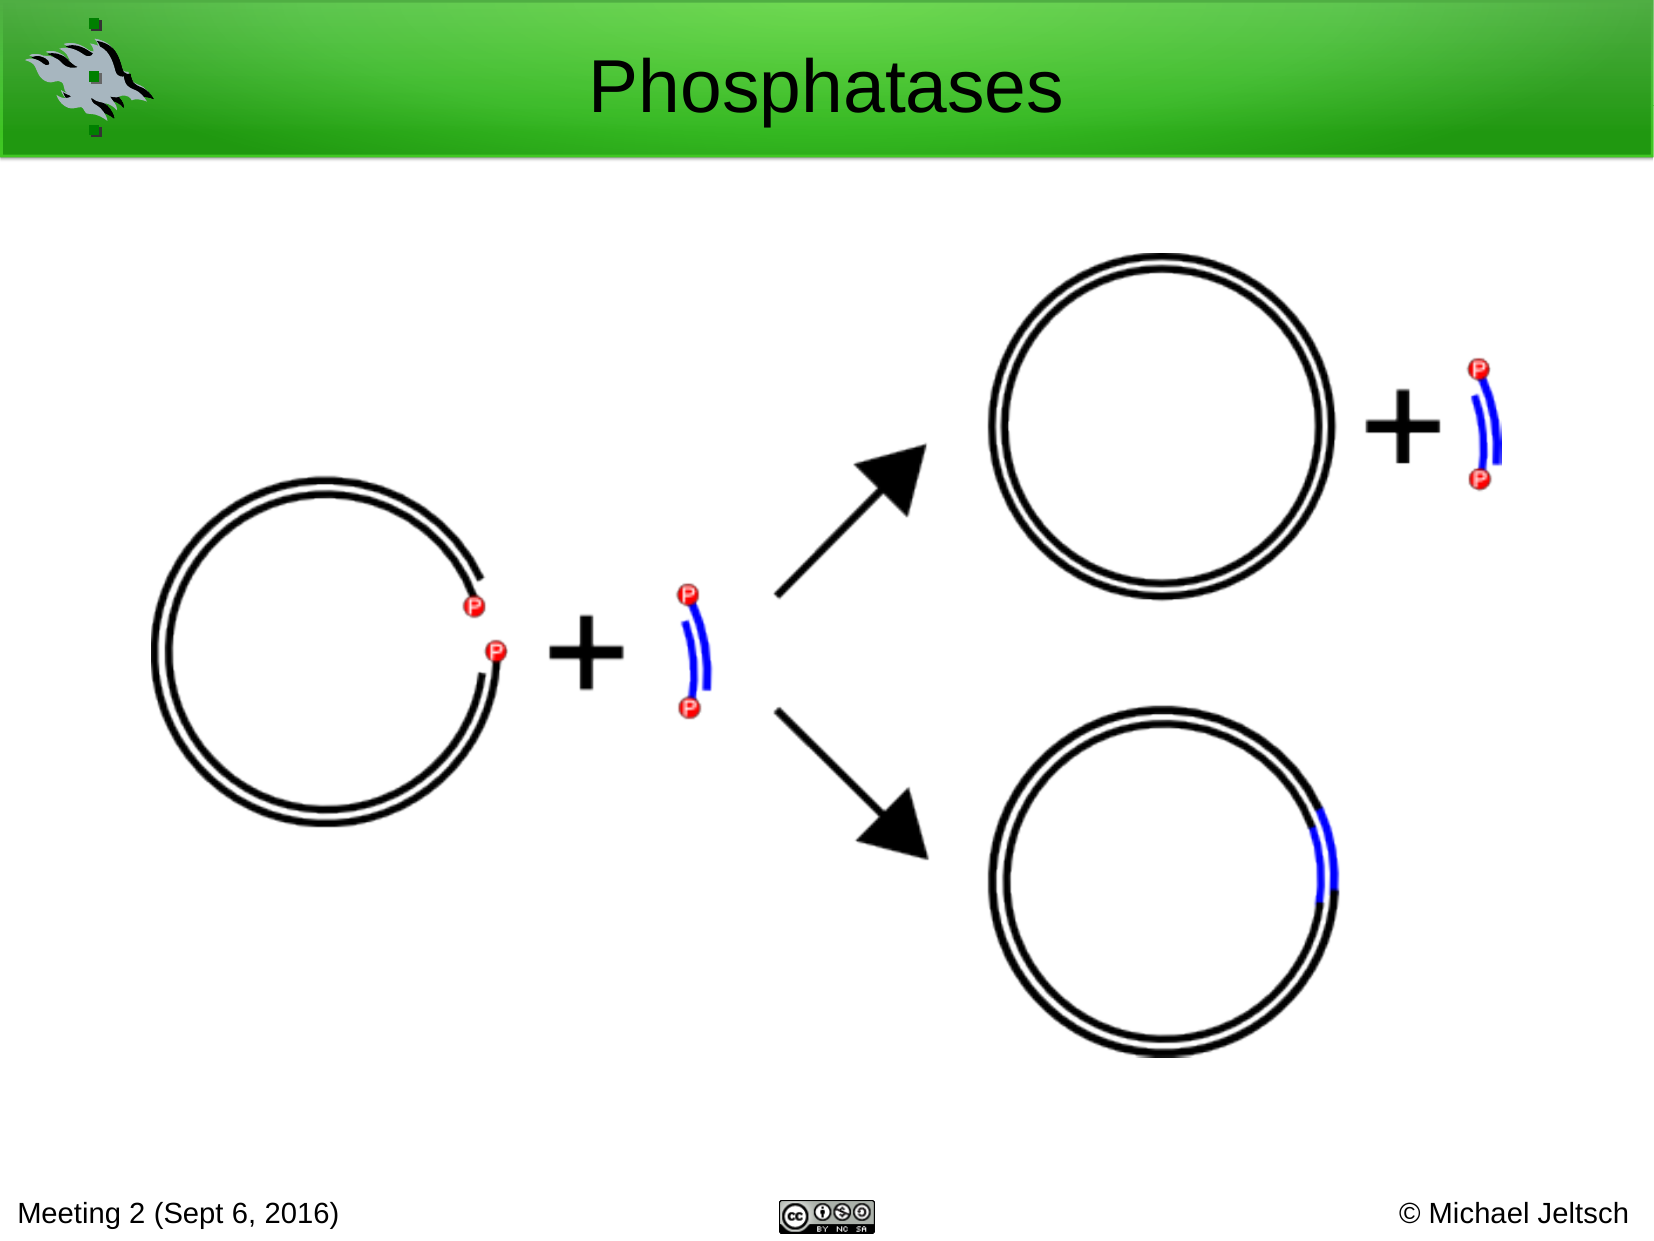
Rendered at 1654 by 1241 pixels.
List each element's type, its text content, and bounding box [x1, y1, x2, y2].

picture [779, 1200, 875, 1234]
picture [151, 253, 1502, 1058]
title Phosphatases [230, 23, 1424, 151]
